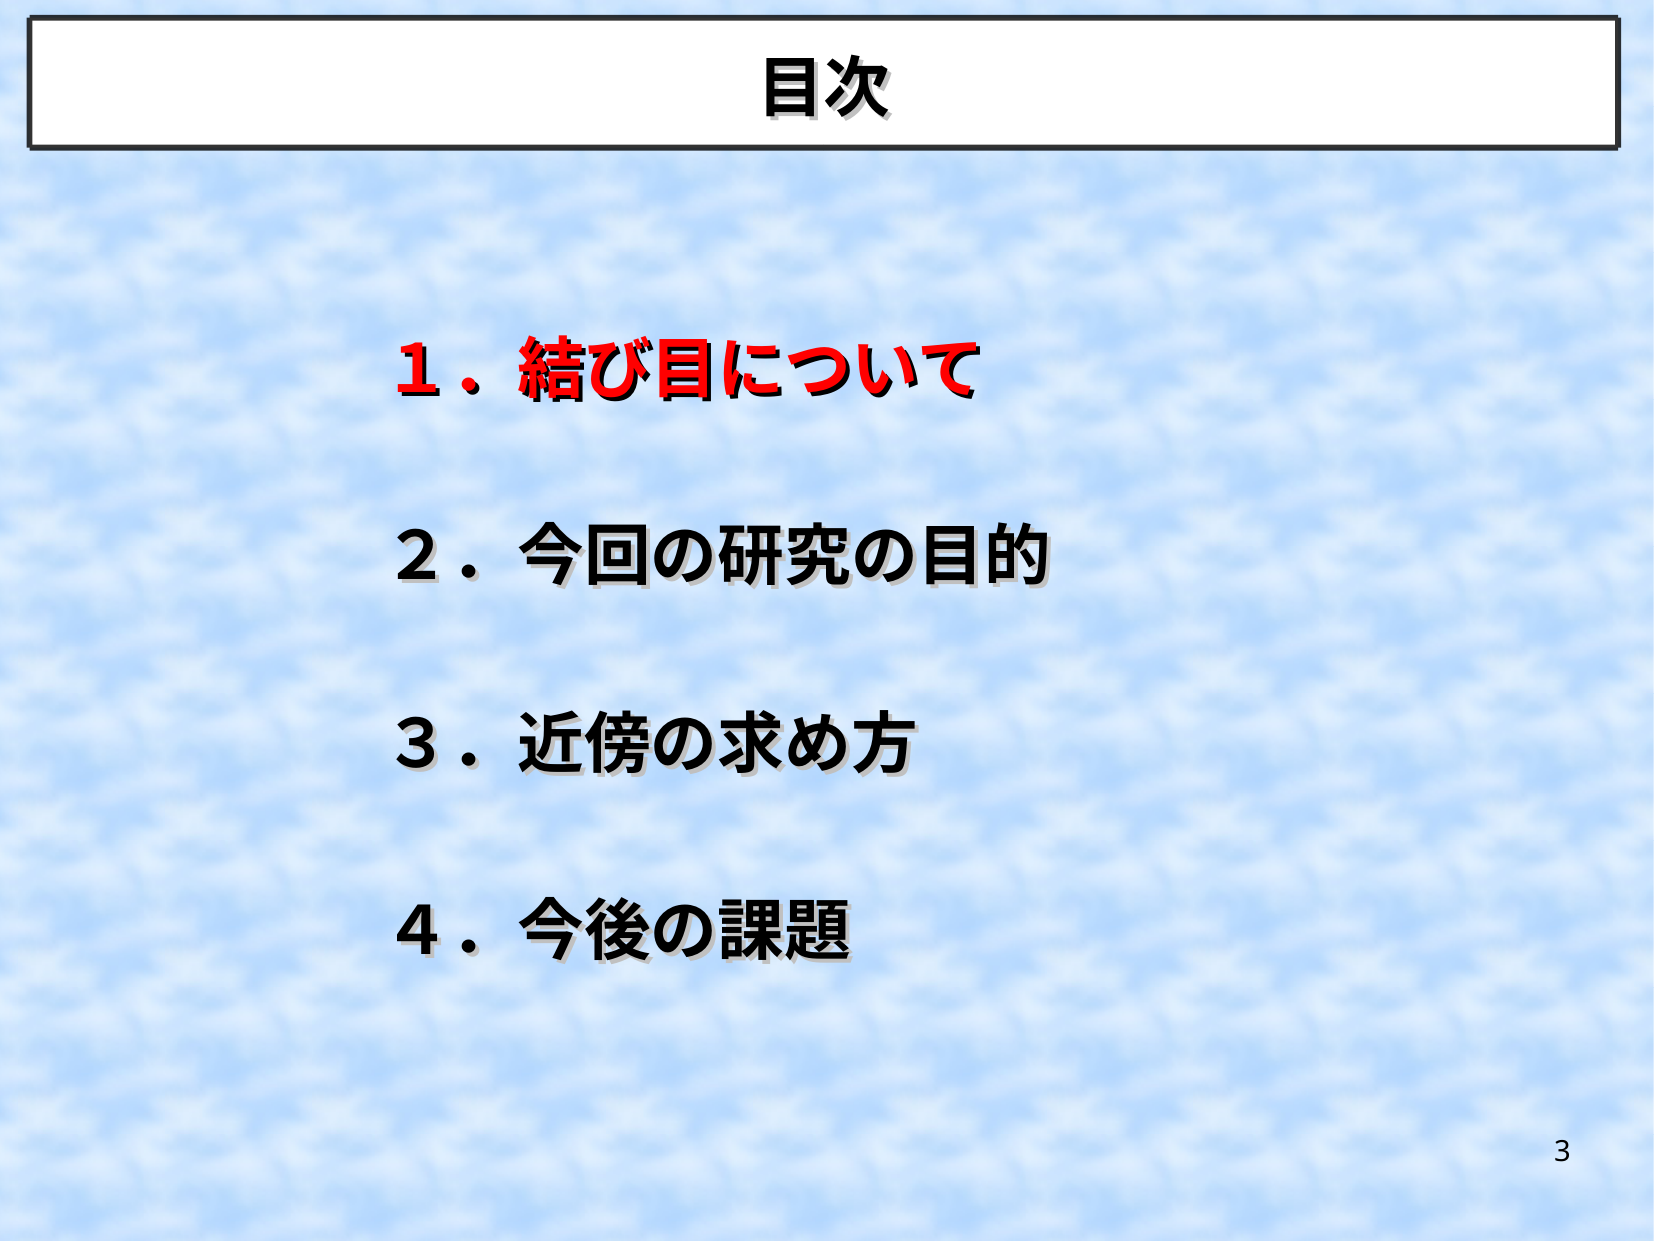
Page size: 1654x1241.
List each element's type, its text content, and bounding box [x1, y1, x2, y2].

text_box １．結び目について ２．今回の研究の目的 ３．近傍の求め方 ４．今後の課題 [369, 307, 1285, 883]
picture [0, 0, 1654, 1241]
text_box 目次 [29, 17, 1619, 148]
